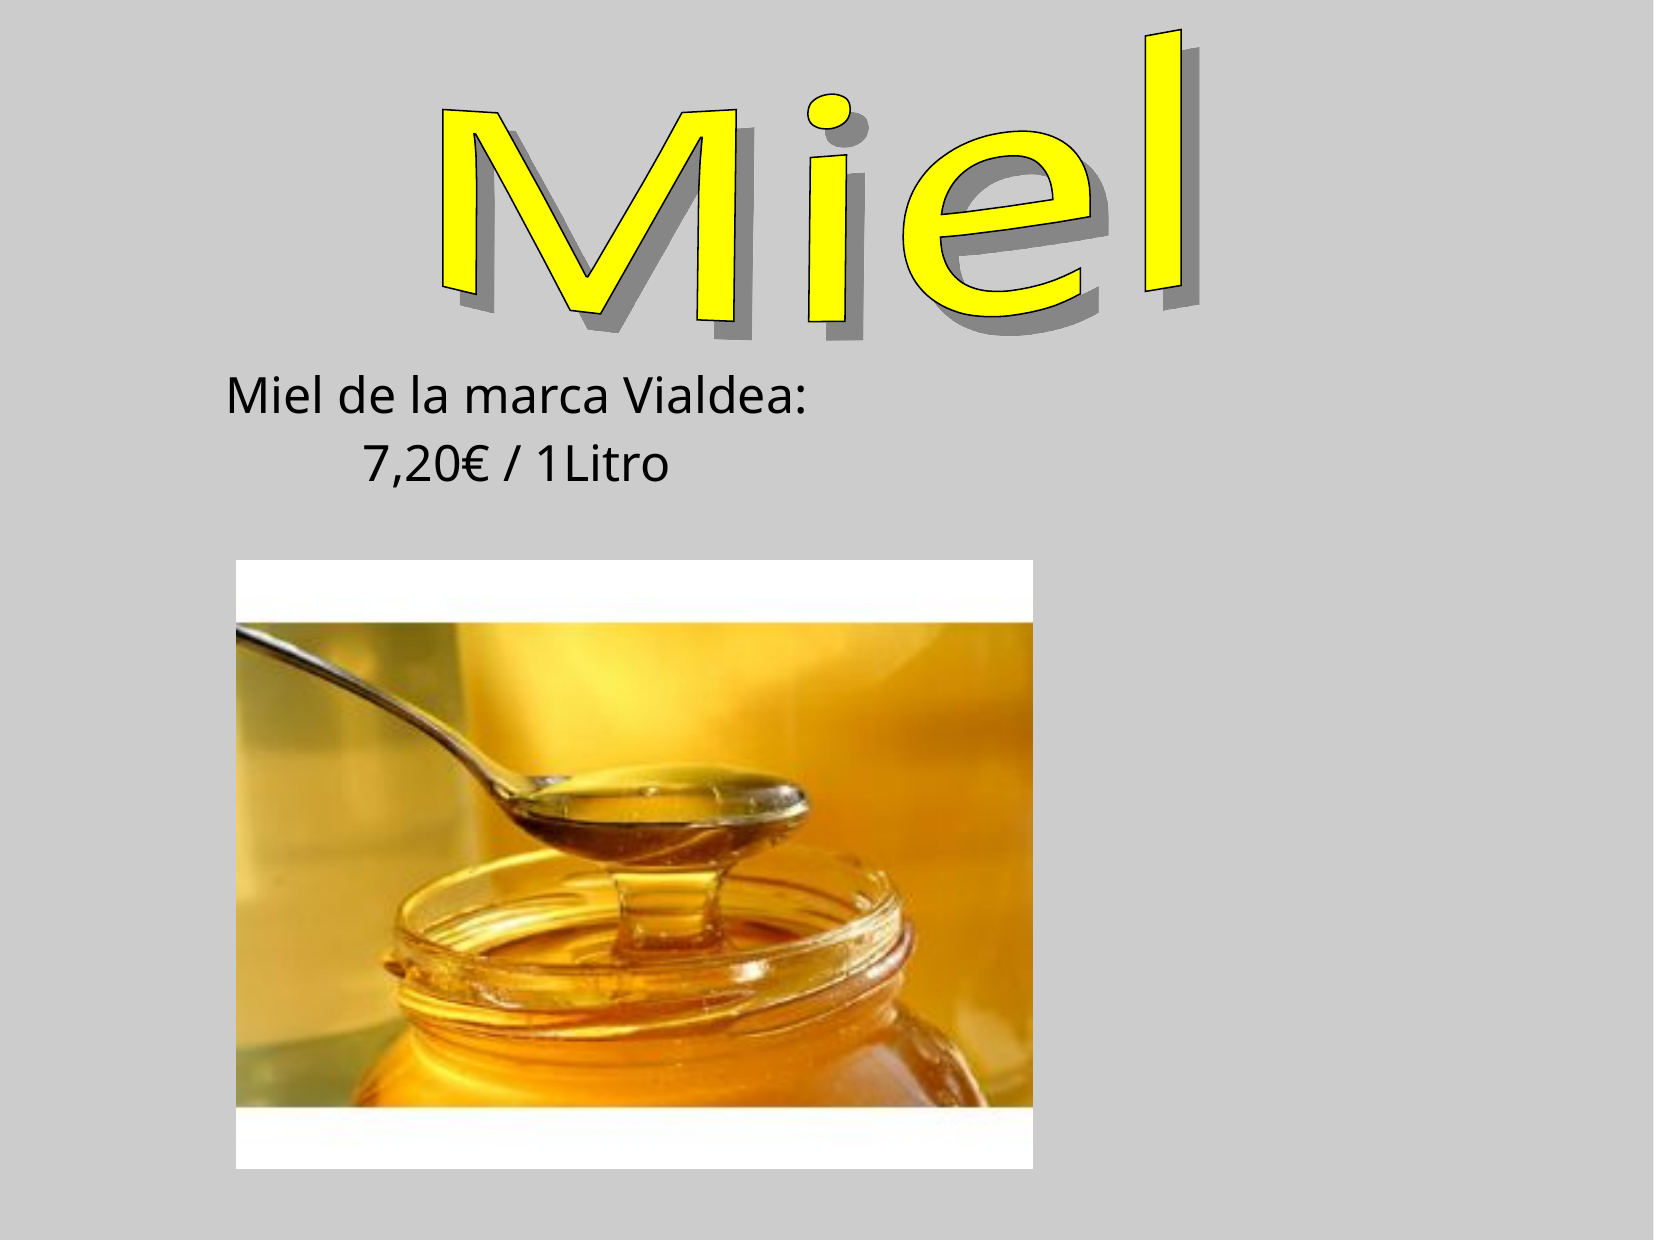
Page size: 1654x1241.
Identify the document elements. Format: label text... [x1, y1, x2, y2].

text_box Miel de la marca Vialdea: 7,20€ / 1Litro [941, 231, 1004, 291]
text_box Miel de la marca Vialdea: 7,20€ / 1Litro [942, 177, 1004, 214]
text_box Miel de la marca Vialdea: 7,20€ / 1Litro [534, 177, 645, 276]
text_box Miel [1145, 29, 1182, 292]
text_box Miel [808, 154, 847, 322]
picture [236, 560, 1033, 1169]
text_box Miel de la marca Vialdea: 7,20€ / 1Litro [29, 177, 1004, 680]
text_box Miel [807, 94, 851, 129]
text_box Miel [903, 131, 1091, 317]
text_box Miel [442, 109, 737, 322]
